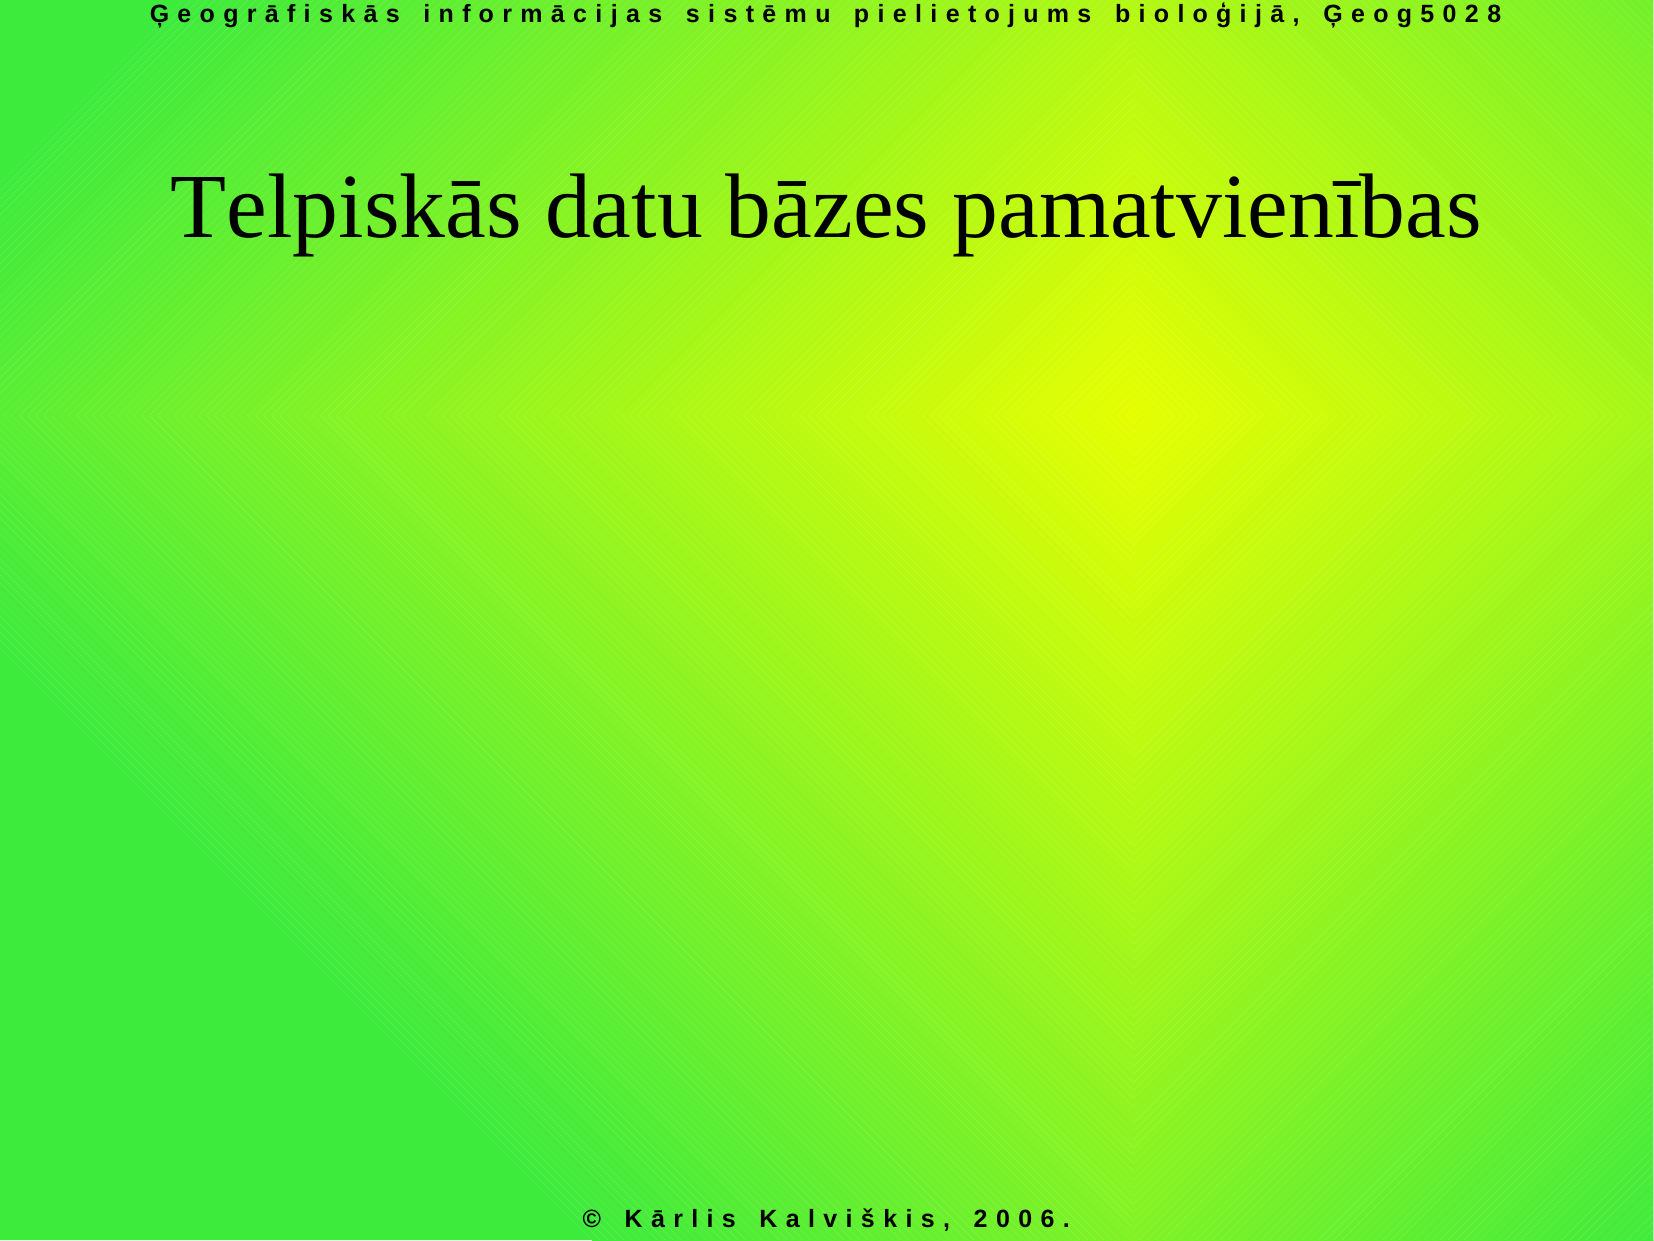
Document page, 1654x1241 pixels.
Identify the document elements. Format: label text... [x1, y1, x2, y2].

subtitle [121, 344, 1534, 1127]
title Telpiskās datu bāzes pamatvienības [121, 102, 1534, 311]
